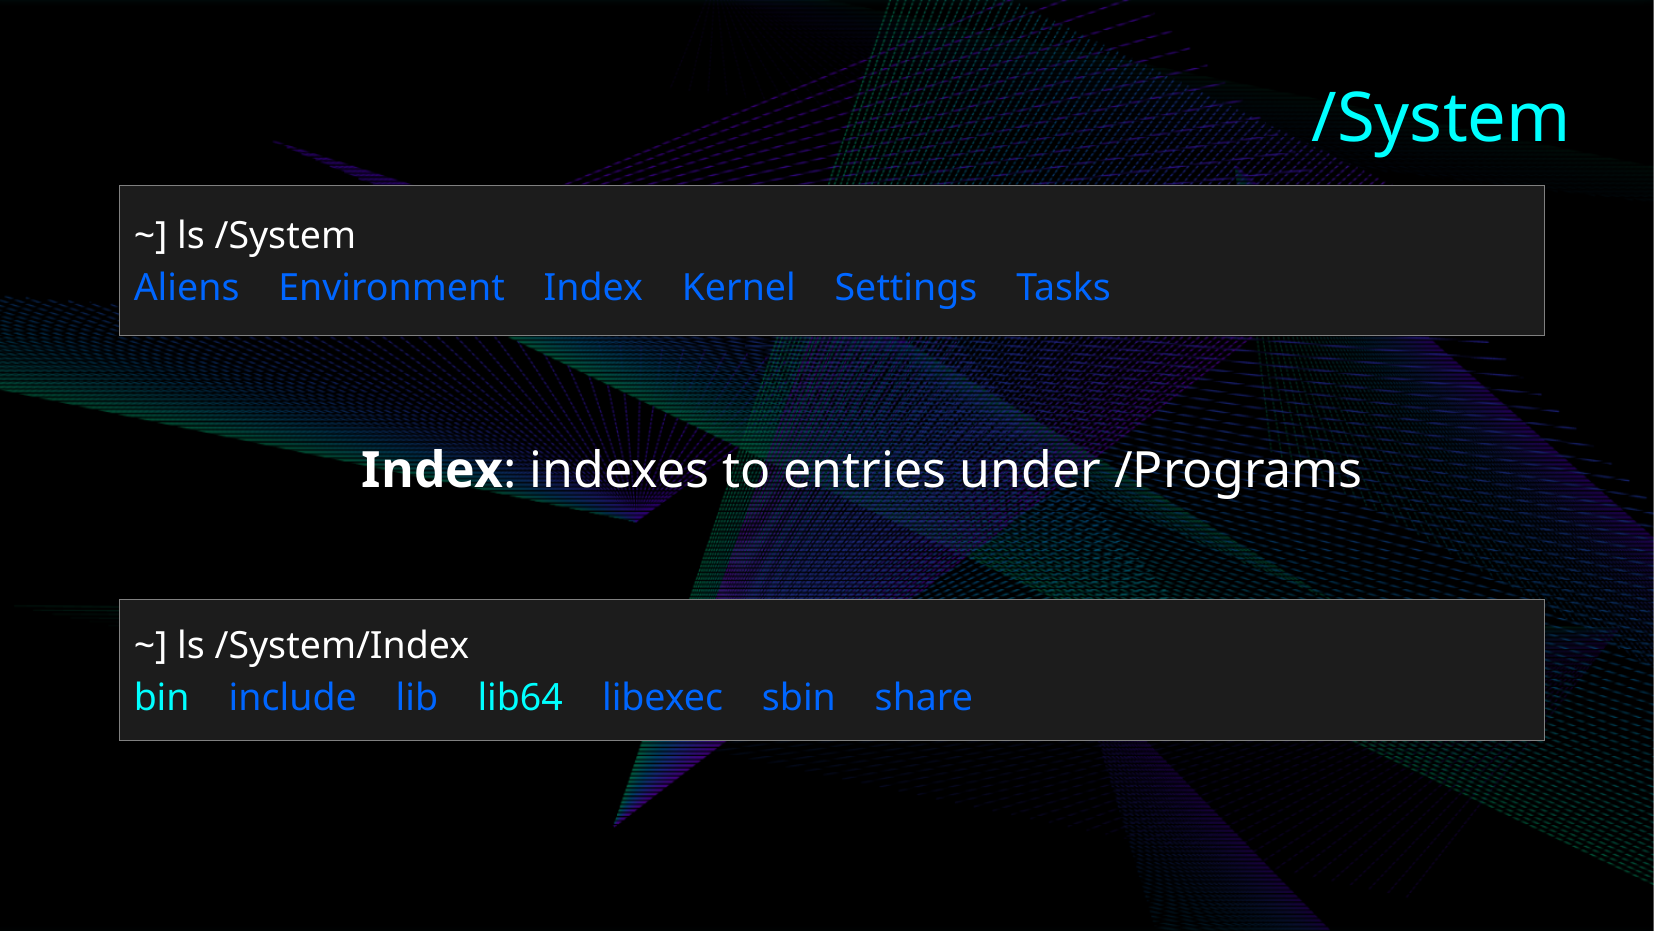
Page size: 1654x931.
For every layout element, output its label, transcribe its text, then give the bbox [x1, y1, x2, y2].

text_box ~] ls /System Aliens Environment Index Kernel Settings Tasks [119, 185, 1545, 253]
title /System [82, 37, 1571, 193]
picture [0, 0, 1654, 931]
list Index: indexes to entries under /Programs [82, 253, 1571, 651]
text_box ~] ls /System/Index bin include lib lib64 libexec sbin share [119, 651, 1545, 741]
